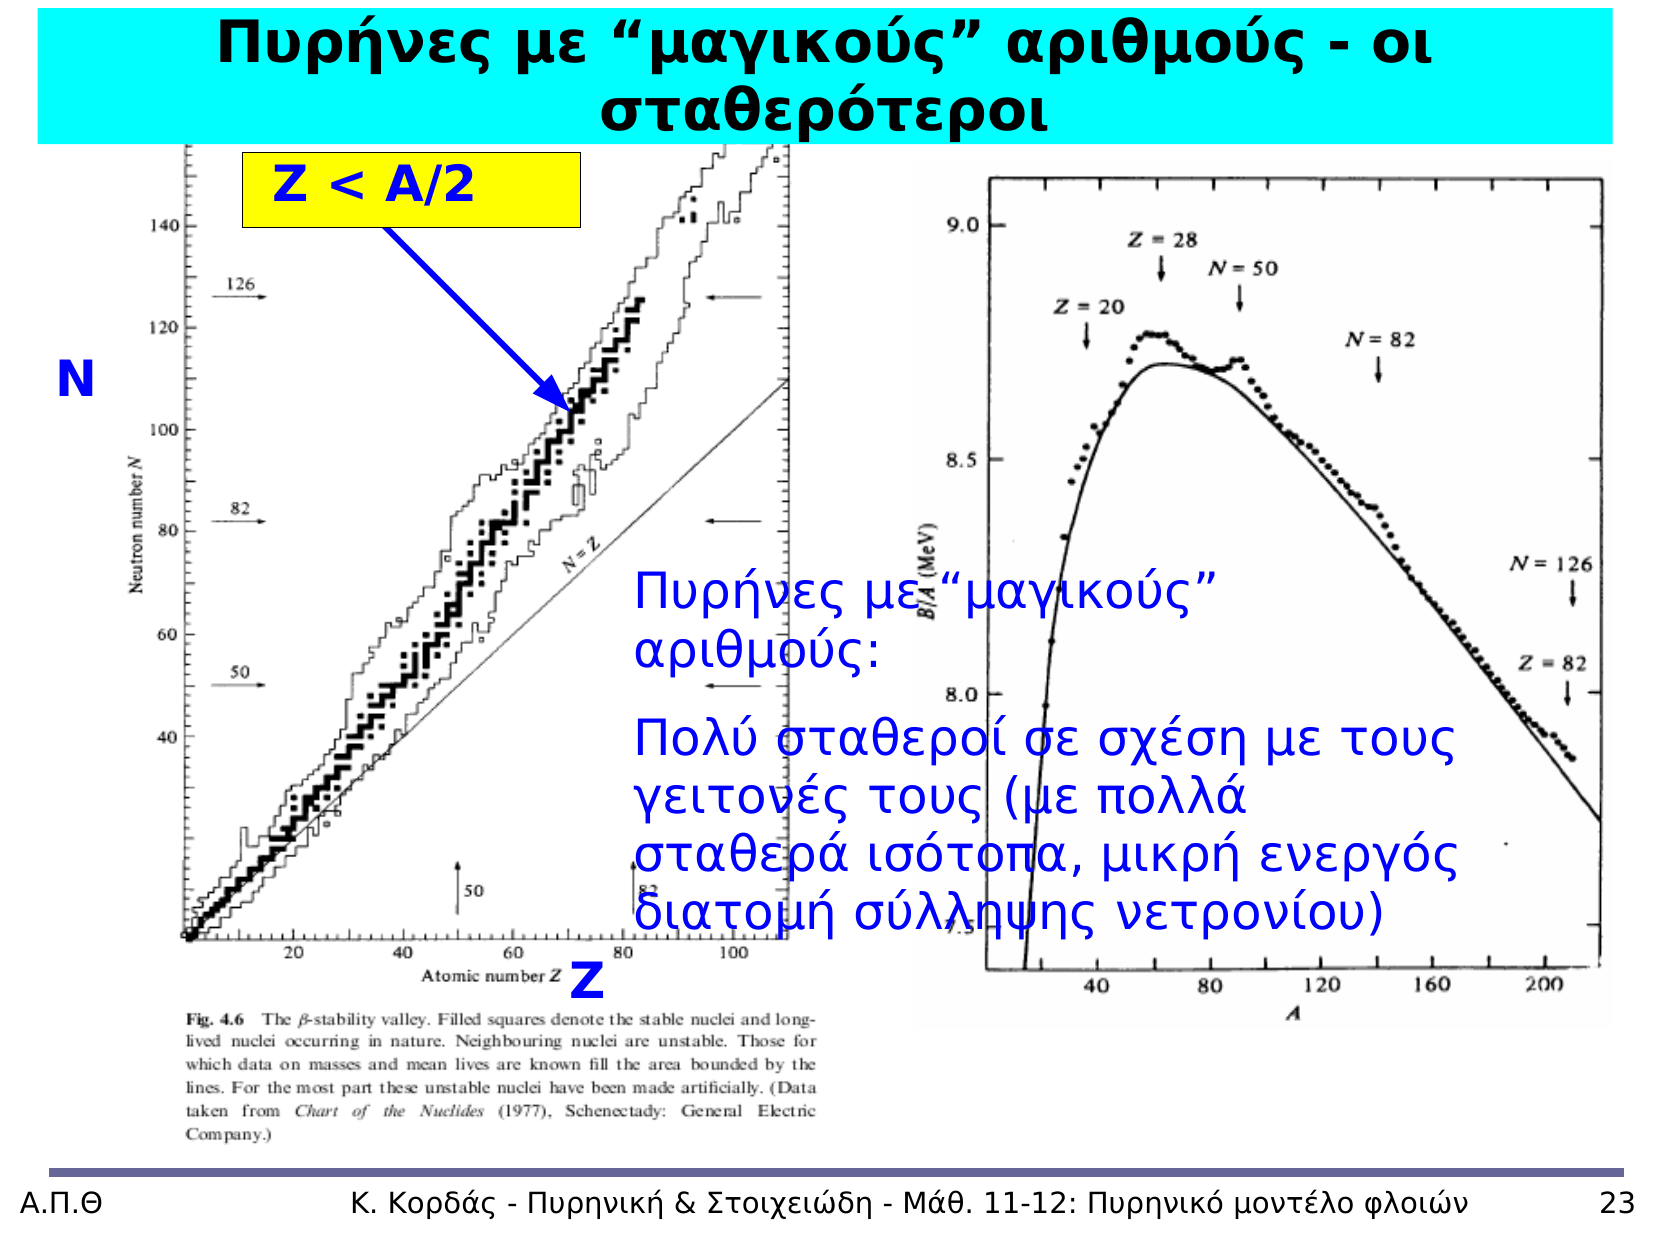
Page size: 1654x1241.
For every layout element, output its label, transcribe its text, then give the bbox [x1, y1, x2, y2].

text_box [242, 152, 581, 228]
picture [914, 149, 1613, 1029]
text_box Ζ [498, 952, 627, 1011]
text_box Πυρήνες με “μαγικούς” αριθμούς: Πολύ σταθεροί σε σχέση με τους γειτονές τους (με πολλά σταθερά ισότοπα, μικρή ενεργός διατομή σύλληψης νετρονίου) [562, 562, 1463, 944]
title Πυρήνες με “μαγικούς” αριθμούς - οι σταθερότεροι [37, 8, 1613, 145]
text_box Ν [0, 349, 113, 409]
text_box Ζ < Α/2 [220, 154, 515, 214]
picture [121, 145, 848, 1145]
